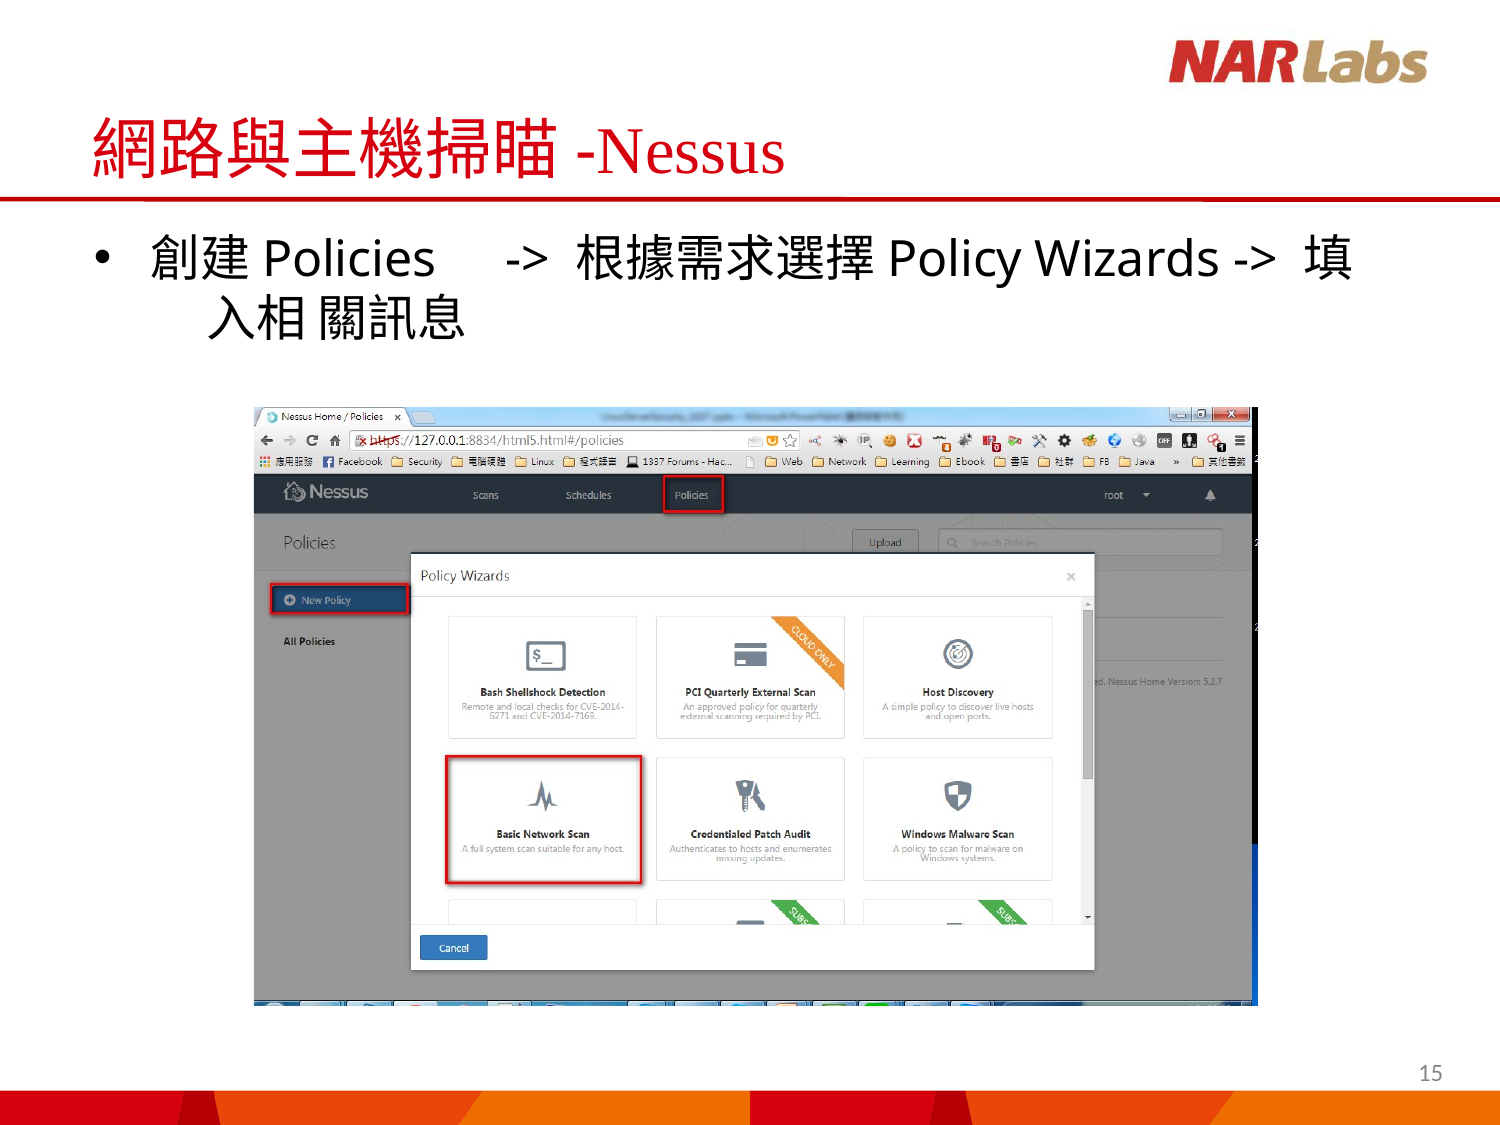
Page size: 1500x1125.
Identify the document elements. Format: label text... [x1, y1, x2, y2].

title 網路與主機掃瞄-Nessus [89, 107, 1411, 189]
text_box 創建Policies -> 根據需求選擇Policy Wizards -> 填入相 關訊息 [89, 226, 1391, 348]
text_box 11 [1414, 1056, 1448, 1090]
text_box [254, 407, 1258, 1006]
